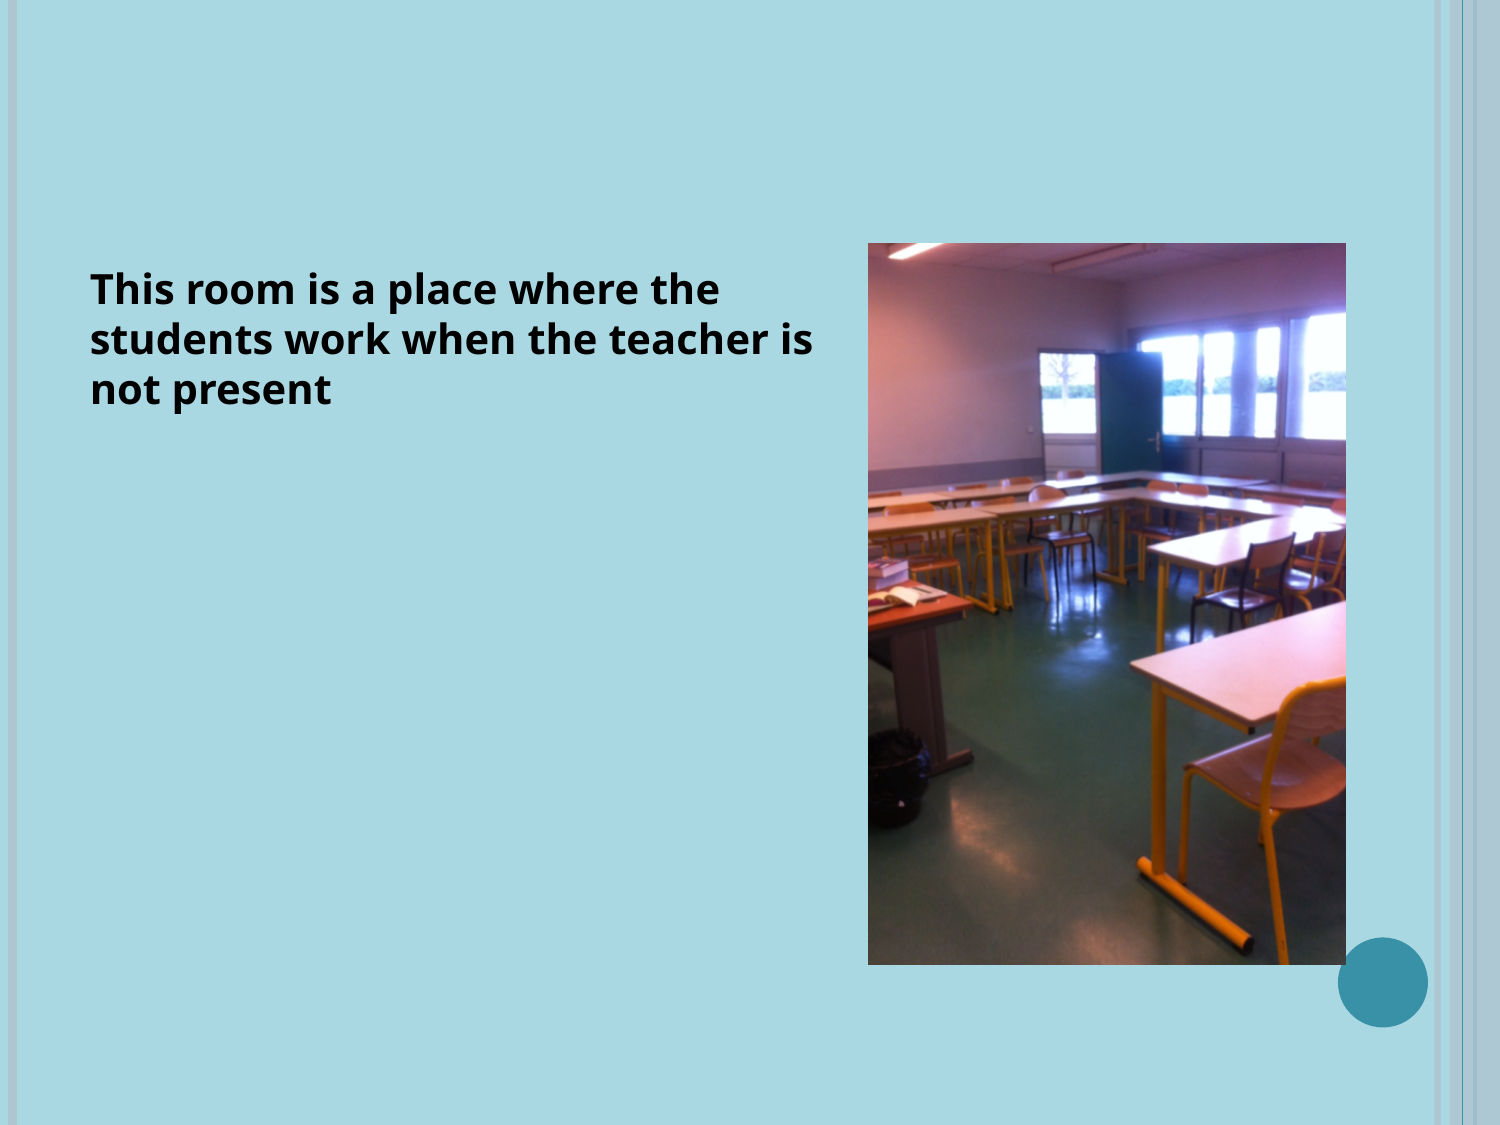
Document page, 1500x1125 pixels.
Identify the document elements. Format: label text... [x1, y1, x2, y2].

list This room is a place where the students work when the teacher is not present [75, 255, 845, 1062]
picture [868, 243, 1346, 965]
